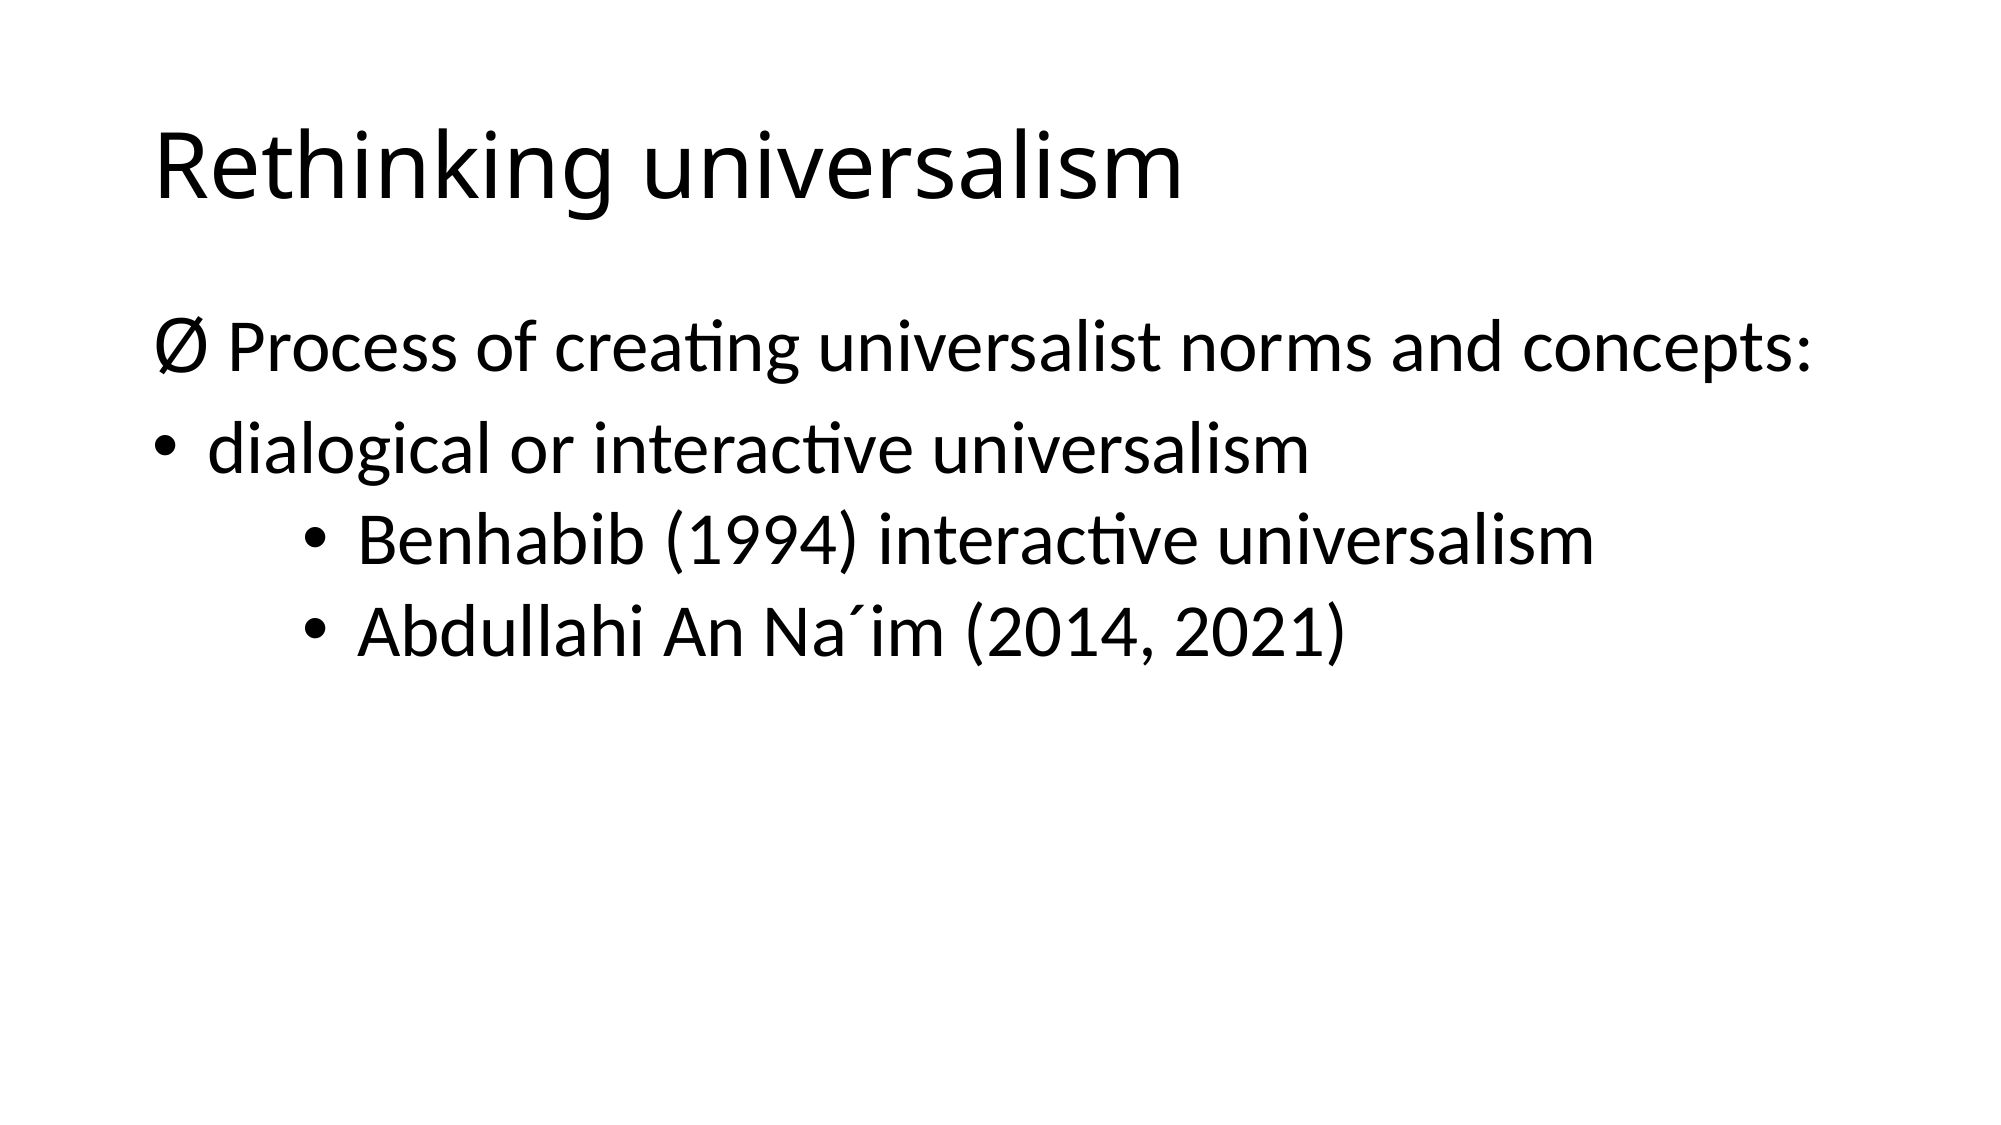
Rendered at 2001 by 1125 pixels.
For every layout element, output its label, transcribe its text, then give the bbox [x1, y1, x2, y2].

list Process of creating universalist norms and concepts: dialogical or interactive universalism Benhabib (1994) interactive universalism Abdullahi An Na´im (2014, 2021) [137, 299, 1863, 1014]
title Rethinking universalism [137, 59, 1863, 278]
